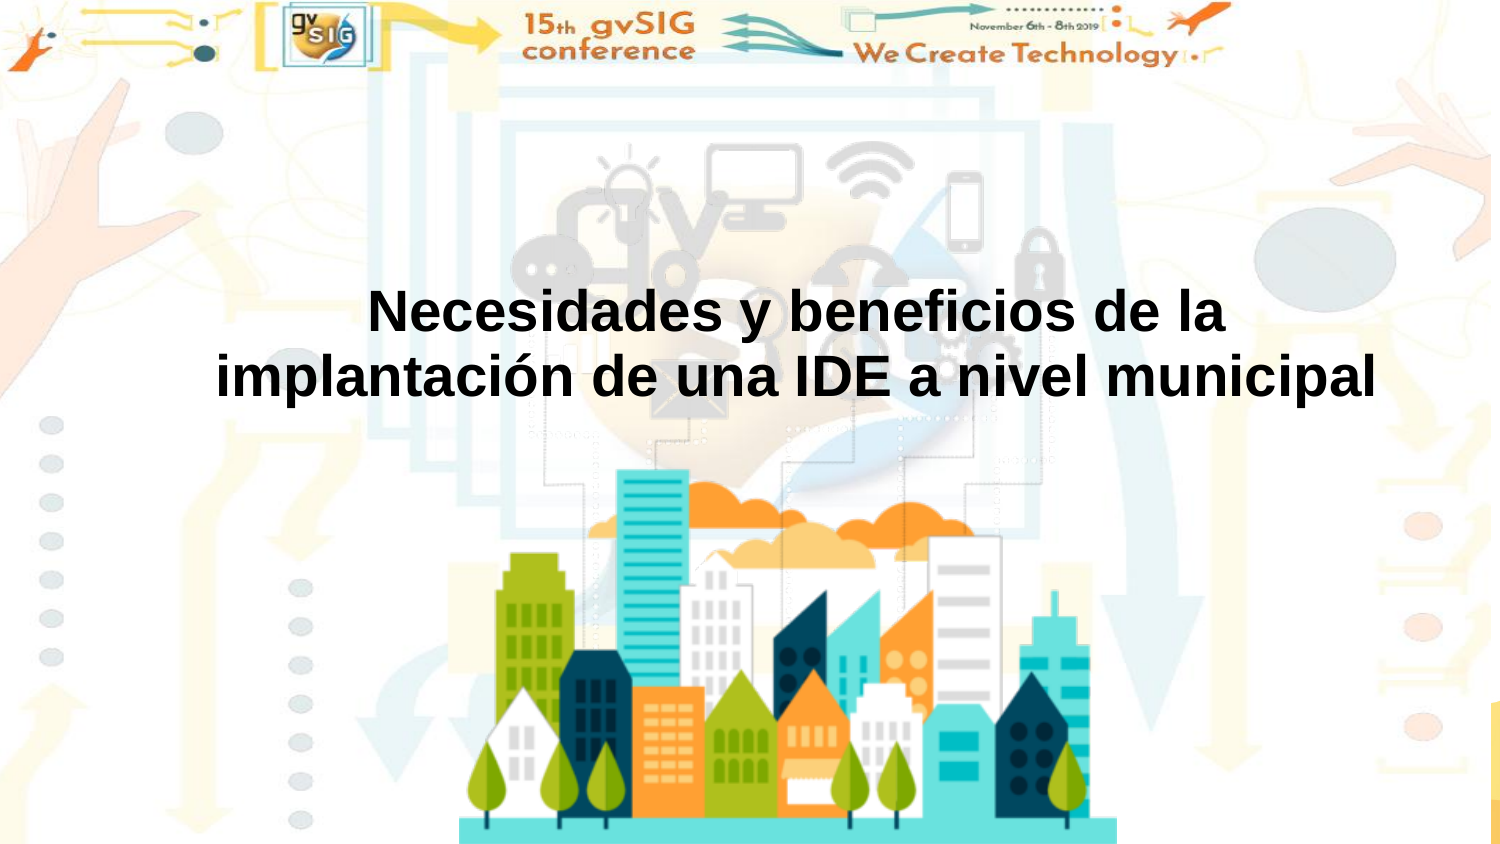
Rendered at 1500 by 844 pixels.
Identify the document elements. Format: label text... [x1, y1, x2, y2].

picture [0, 0, 1500, 844]
text_box Necesidades y beneficios de la implantación de una IDE a nivel municipal [165, 271, 1430, 621]
